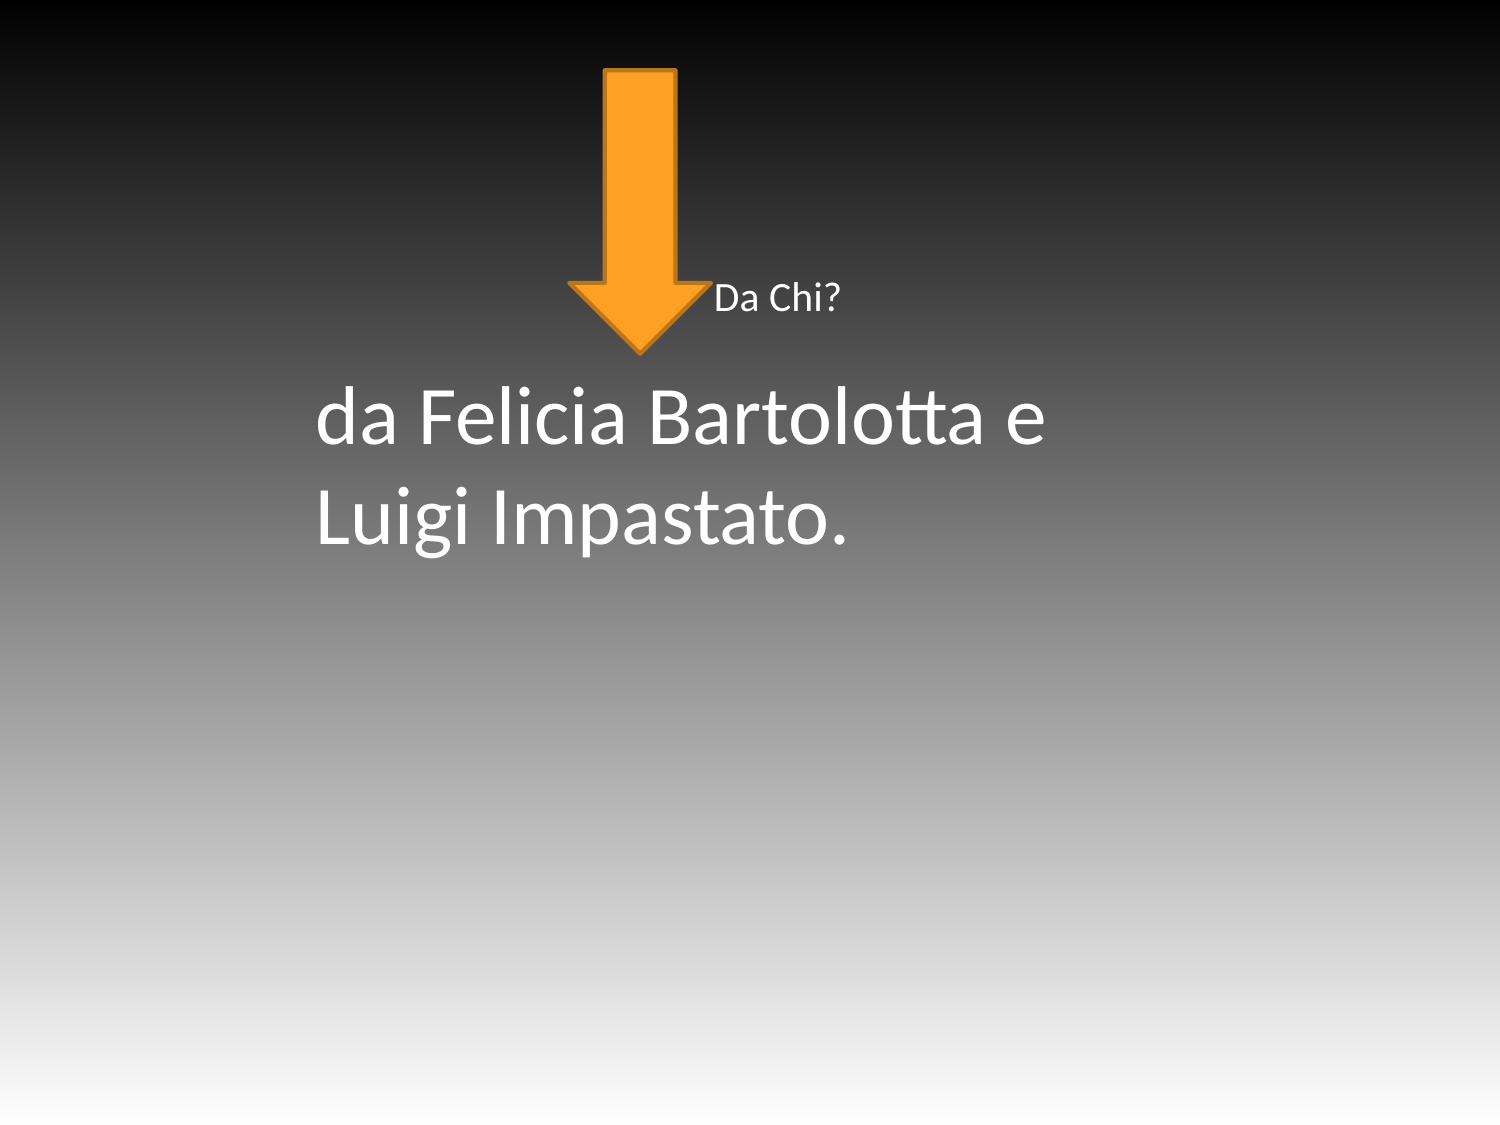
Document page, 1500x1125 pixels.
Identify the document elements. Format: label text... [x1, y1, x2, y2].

list Da Chi? [75, 262, 1425, 1005]
text_box [569, 70, 712, 353]
text_box da Felicia Bartolotta e Luigi Impastato. [301, 353, 1117, 569]
